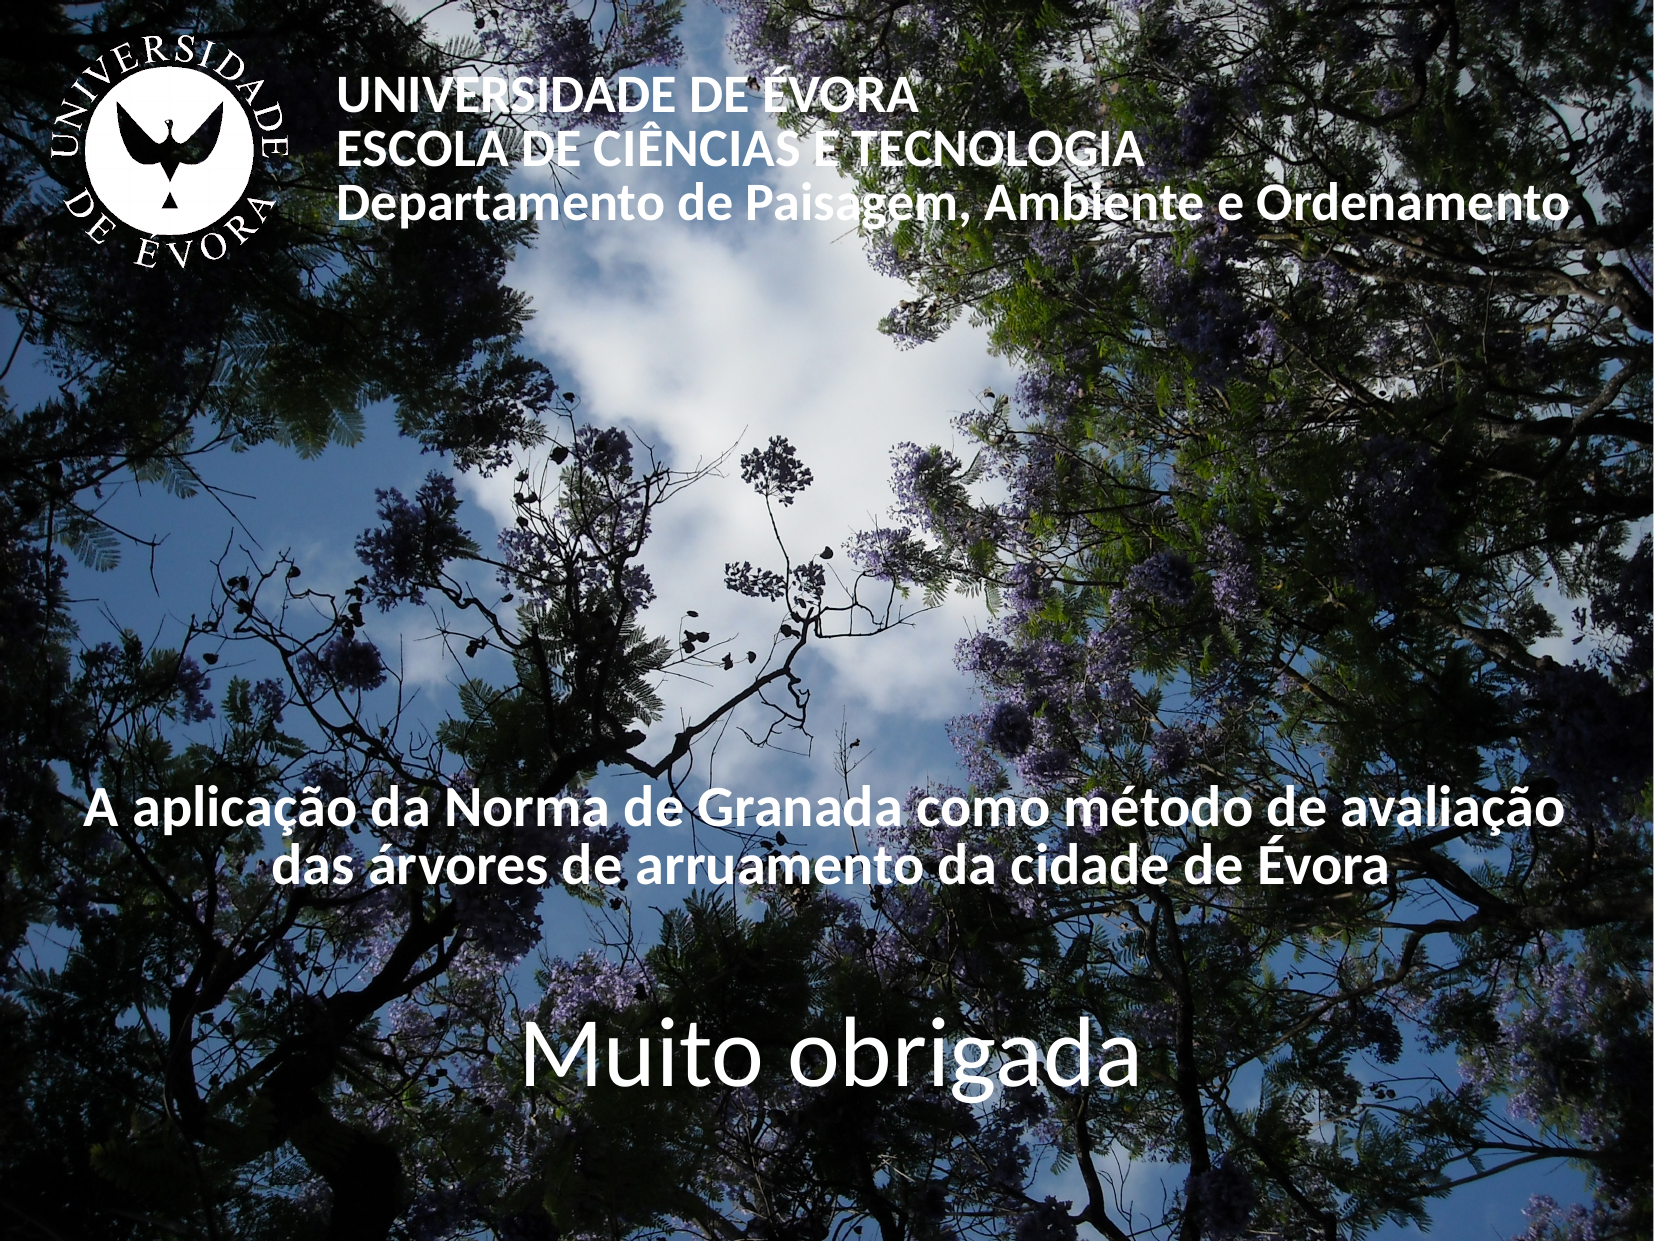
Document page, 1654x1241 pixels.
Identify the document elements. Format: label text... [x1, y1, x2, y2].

title UNIVERSIDADE DE ÉVORA ESCOLA DE CIÊNCIAS E TECNOLOGIA Departamento de Paisagem, Ambiente e Ordenamento [336, 49, 1605, 257]
subtitle A aplicação da Norma de Granada como método de avaliação das árvores de arruamento da cidade de Évora Muito obrigada [24, 571, 1639, 1224]
picture [0, 0, 1654, 1241]
